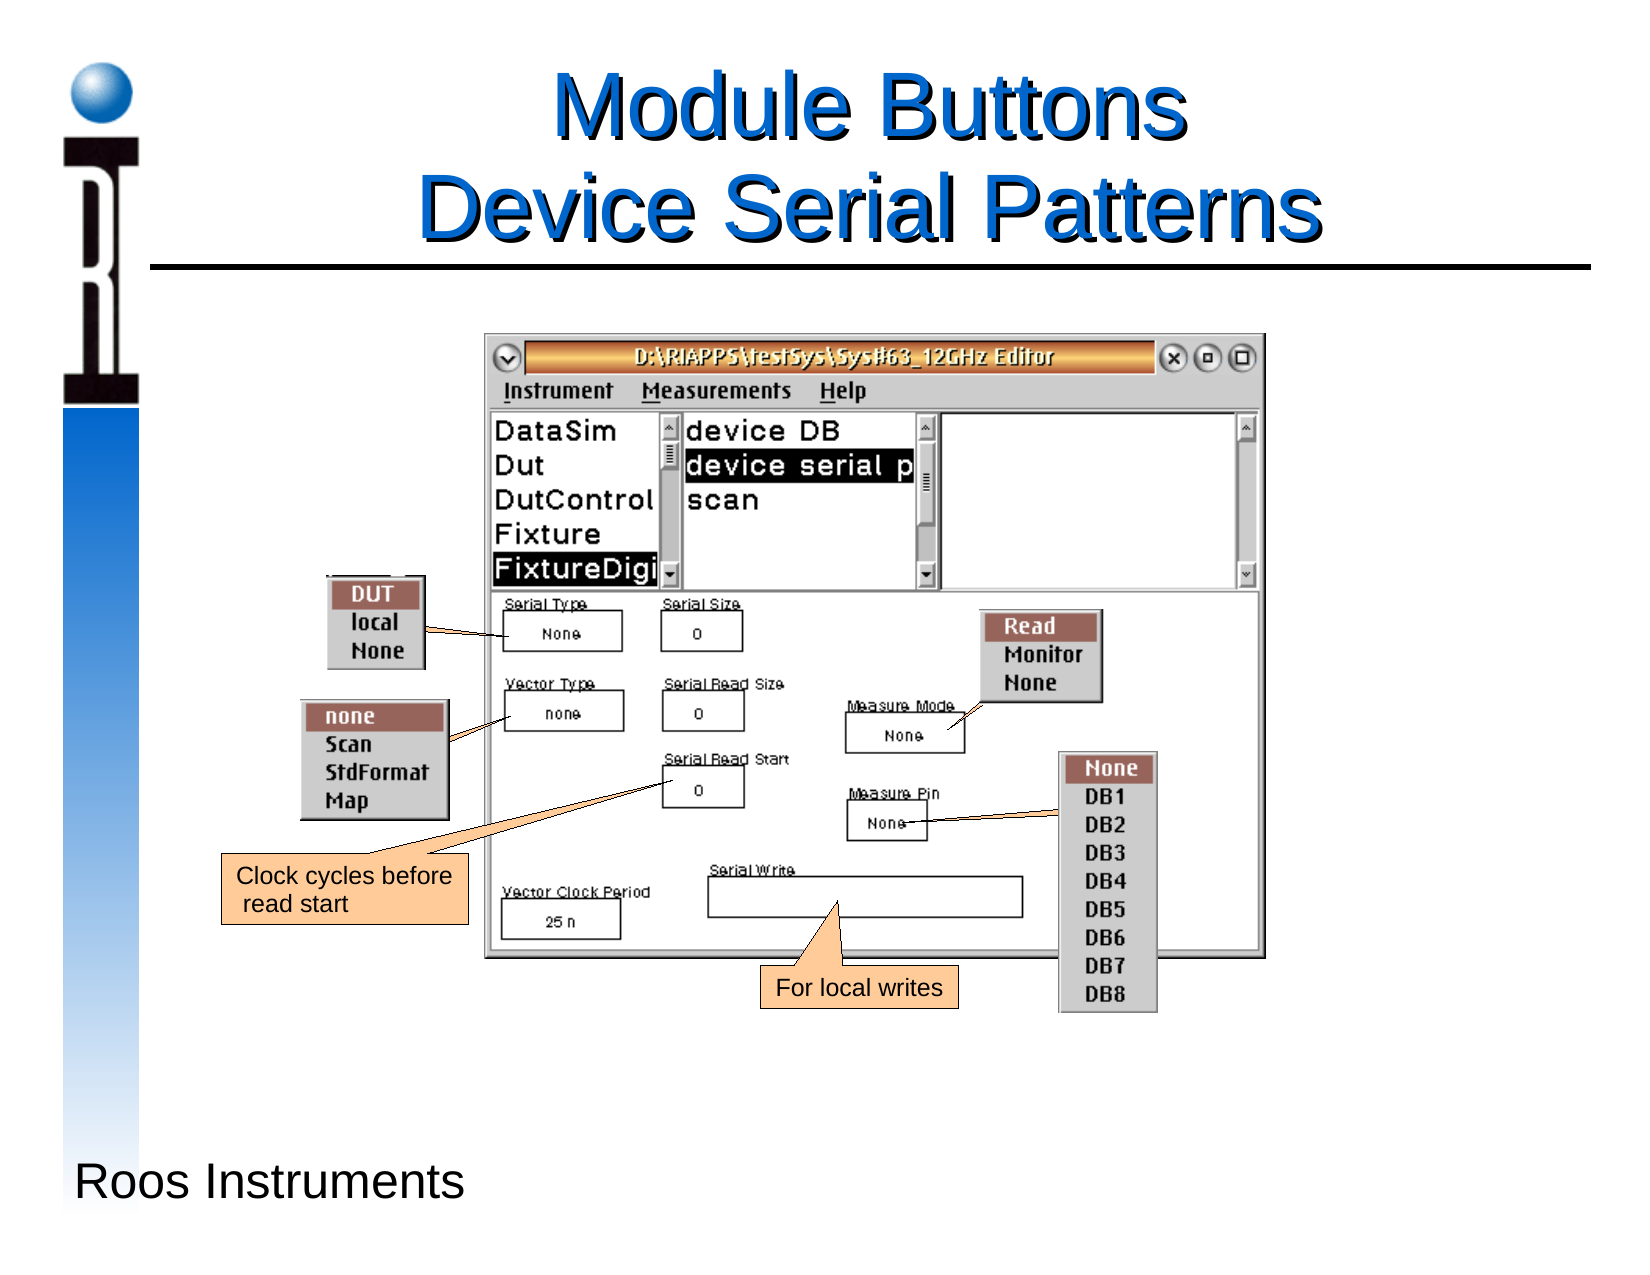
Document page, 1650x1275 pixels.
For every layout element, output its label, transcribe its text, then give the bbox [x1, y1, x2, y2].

text_box For local writes [760, 900, 959, 1009]
text_box Clock cycles before read start [221, 780, 673, 925]
picture [326, 575, 426, 670]
text_box [902, 809, 1058, 823]
picture [484, 333, 1266, 1013]
text_box [450, 716, 511, 742]
picture [300, 699, 450, 822]
title Module Buttons Device Serial Patterns [147, 53, 1591, 259]
picture [59, 59, 144, 411]
text_box [947, 702, 983, 730]
text_box [426, 626, 509, 637]
